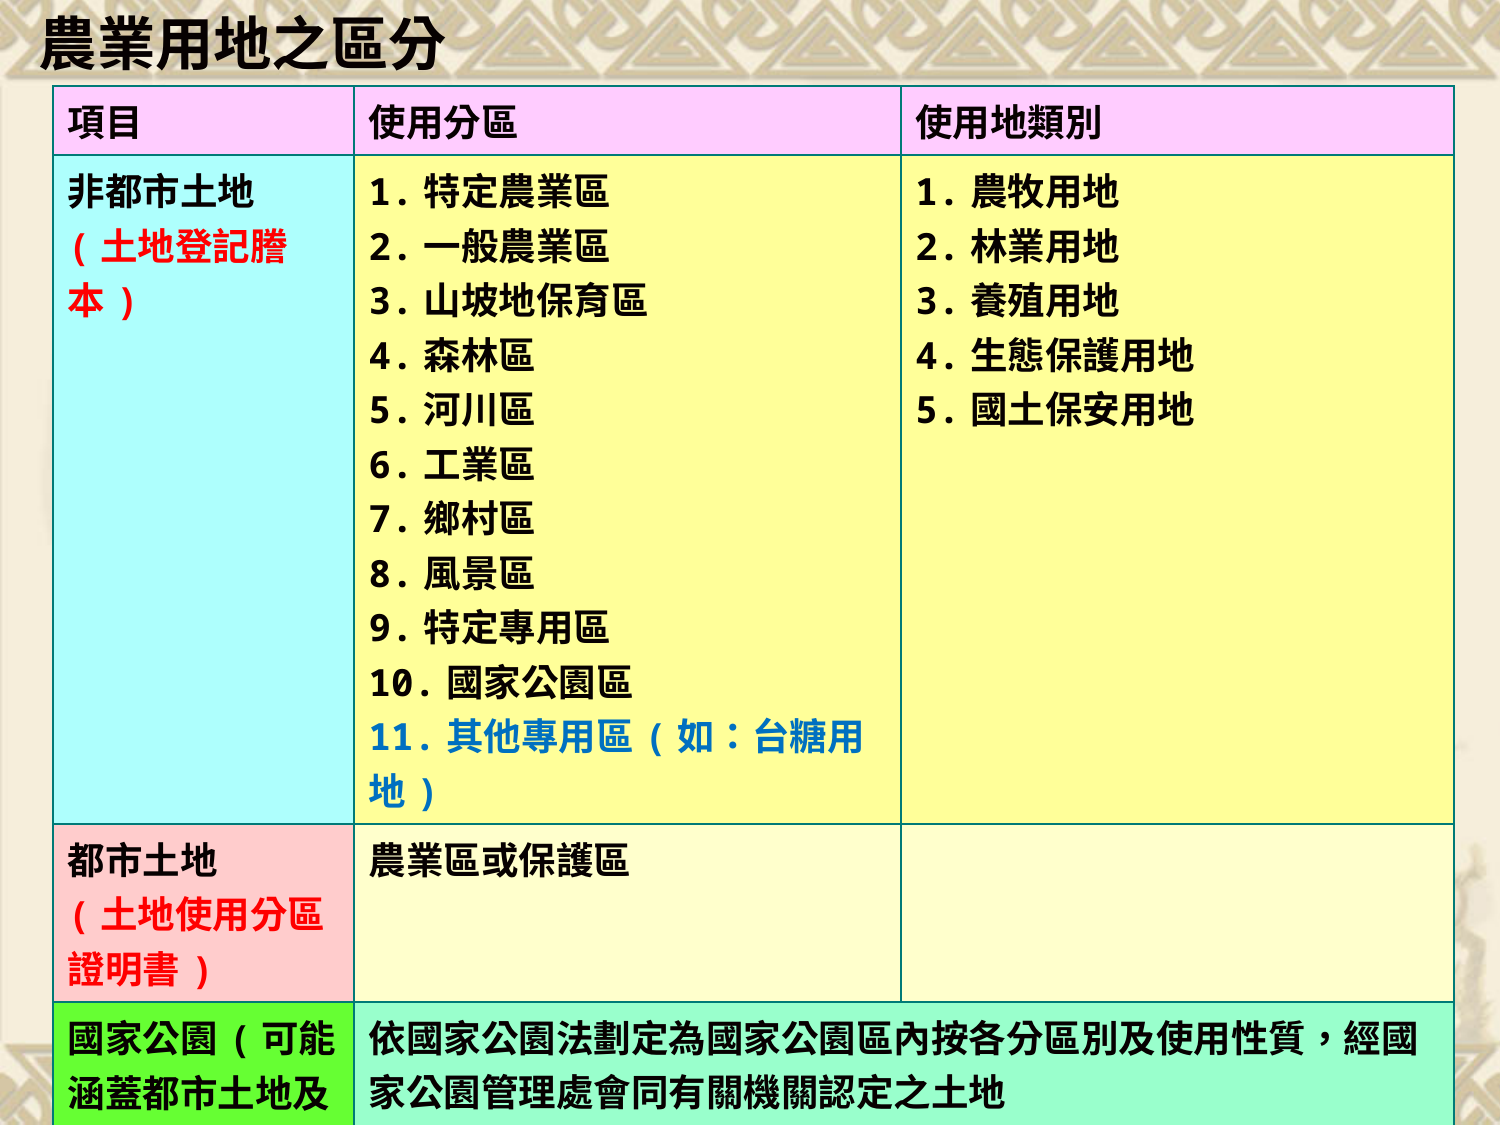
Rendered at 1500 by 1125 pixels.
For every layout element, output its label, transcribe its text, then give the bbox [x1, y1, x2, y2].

table_cell 1.特定農業區 2.一般農業區 3.山坡地保育區 4.森林區 5.河川區 6.工業區 7.鄉村區 8.風景區 9.特定專用區 10.國家公園區 11.其他專用區(如：台糖用地) [355, 156, 900, 823]
table_cell 國家公園(可能涵蓋都市土地及非都市土地) [54, 1003, 353, 1125]
picture [0, 0, 52, 1125]
table_cell 1.農牧用地 2.林業用地 3.養殖用地 4.生態保護用地 5.國土保安用地 [902, 156, 1453, 823]
table_header 項目 [54, 87, 353, 154]
table_cell [902, 825, 1453, 1001]
table_cell 依國家公園法劃定為國家公園區內按各分區別及使用性質，經國家公園管理處會同有關機關認定之土地 (由國家公園管理處簽發證明文件) [355, 1003, 1453, 1125]
text_box 農業用地之區分 [24, 0, 509, 85]
table_cell 農業區或保護區 [355, 825, 900, 1001]
table_cell 非都市土地 (土地登記謄本) [54, 156, 353, 823]
table_header 使用分區 [355, 87, 900, 154]
table_cell 都市土地 (土地使用分區證明書) [54, 825, 353, 1001]
table_header 使用地類別 [902, 87, 1453, 154]
picture [509, 0, 1500, 1125]
